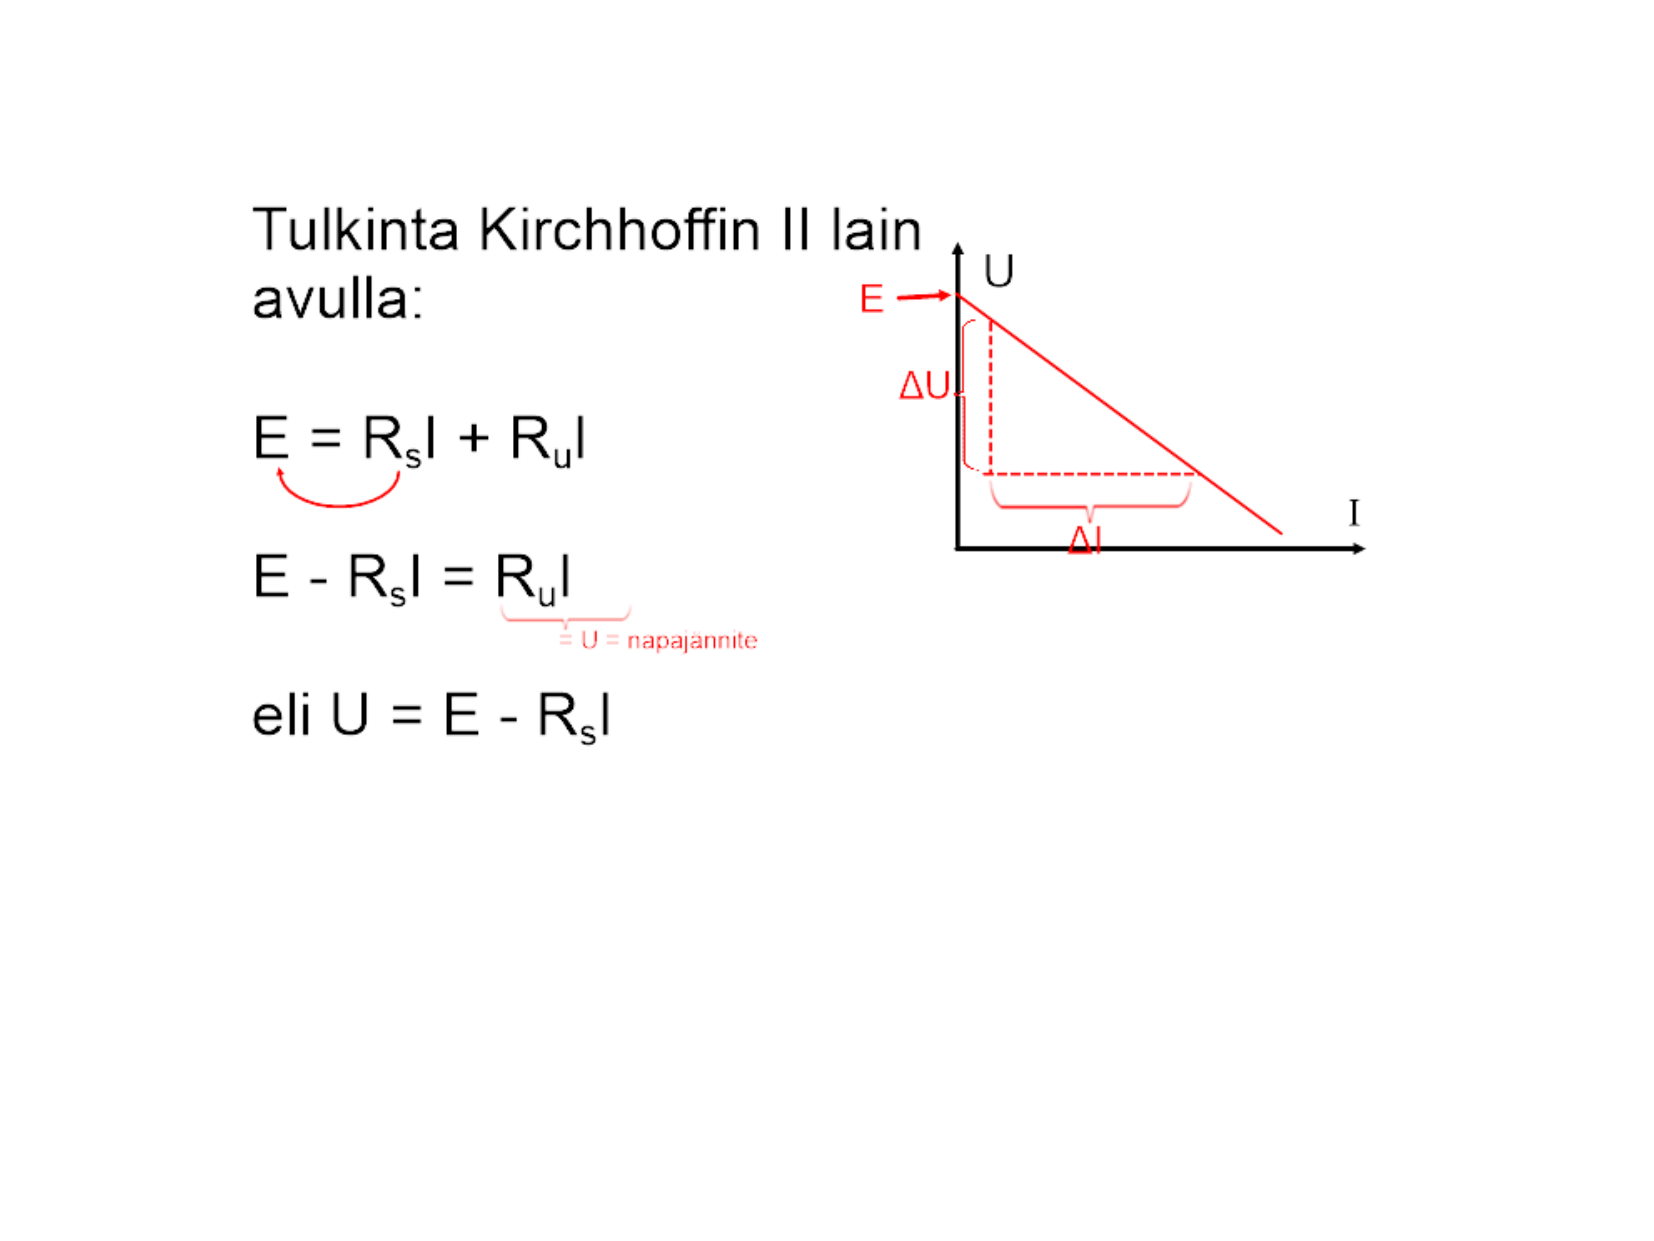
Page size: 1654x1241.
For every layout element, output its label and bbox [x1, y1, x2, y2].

picture [200, 118, 1428, 905]
